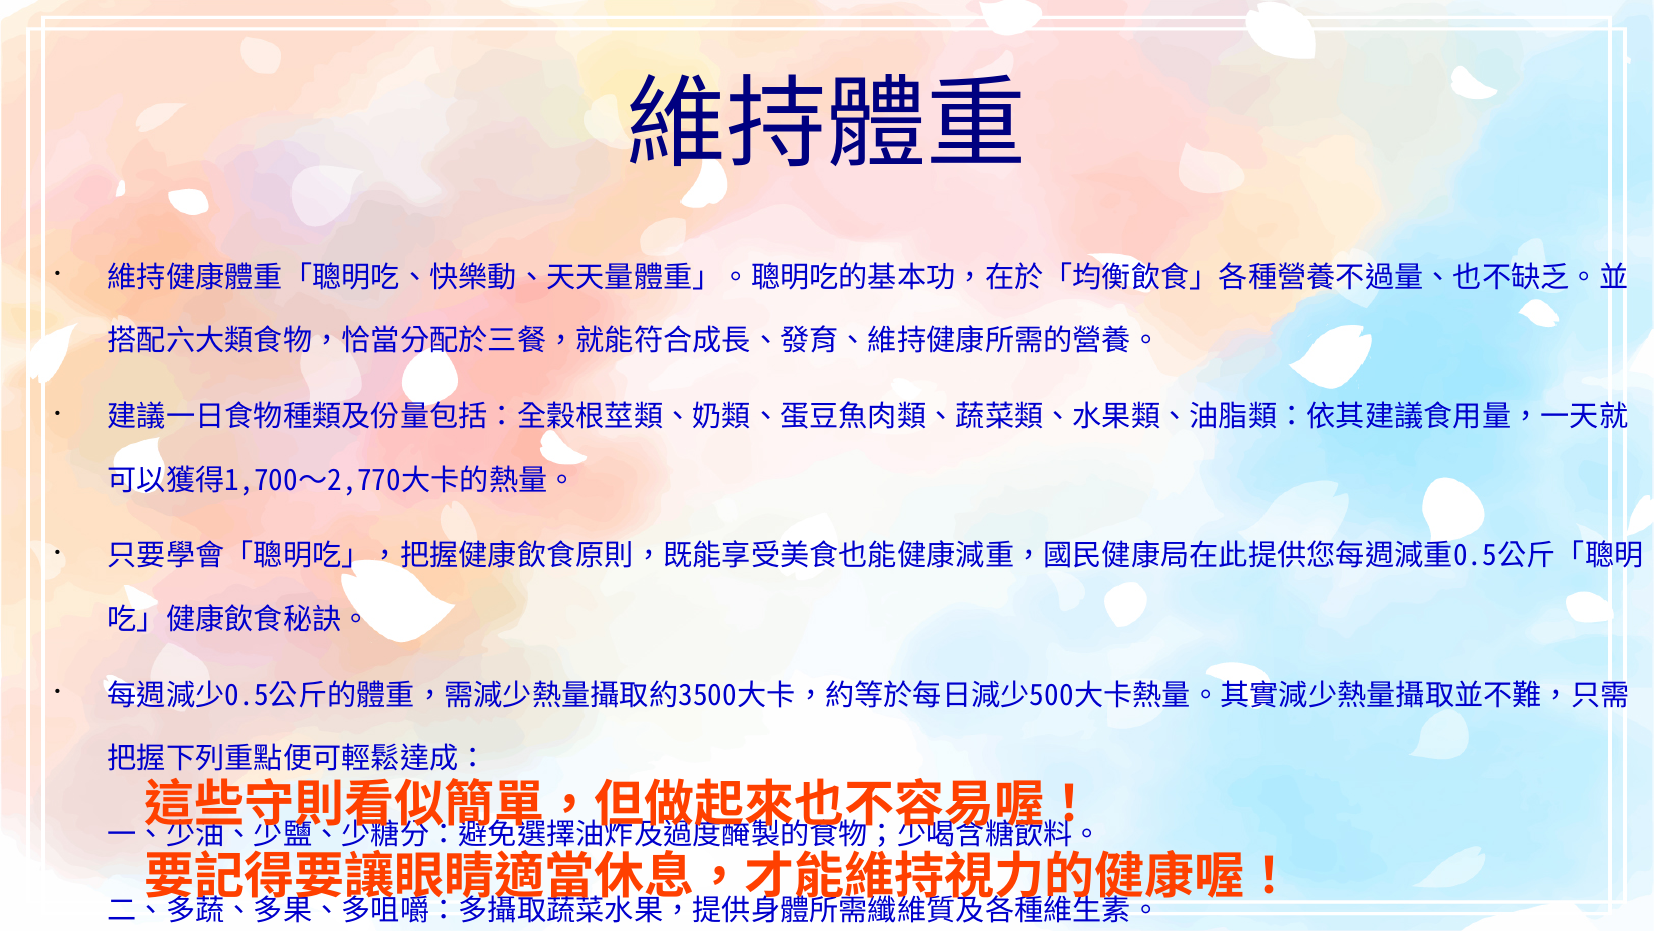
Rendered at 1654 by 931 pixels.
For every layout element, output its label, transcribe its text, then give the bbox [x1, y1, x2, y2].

picture [0, 0, 1654, 931]
picture [121, 759, 129, 767]
text_box 這些守則看似簡單，但做起來也不容易喔！ 要記得要讓眼睛適當休息，才能維持視力的健康喔！ [129, 755, 1619, 931]
title 維持體重 [82, 37, 1571, 193]
text_box 維持健康體重「聰明吃、快樂動、天天量體重」。聰明吃的基本功，在於「均衡飲食」各種營養不過量、也不缺乏。並搭配六大類食物，恰當分配於三餐，就能符合成長、發育、維持健康所需的營養。 建議一日食物種類及份量包括：全穀根莖類、奶類、蛋豆魚肉類、蔬菜類、水果類、油脂類：依其建議食用量，一天就可以獲得1,700～2,770大卡的熱量。 只要學會「聰明吃」，把握健康飲食原則，既能享受美食也能健康減重，國民健康局在此提供您每週減重0.5公斤「聰明吃」健康飲食秘訣。 每週減少0.5公斤的體重，需減少熱量攝取約3500大卡，約等於每日減少500大卡熱量。其實減少熱量攝取並不難，只需把握下列重點便可輕鬆達成： 一、少油、少鹽、少糖分：避免選擇油炸及過度醃製的食物；少喝含糖飲料。 二、多蔬、多果、多咀嚼：多攝取蔬菜水果，提供身體所需纖維質及各種維生素。 [7, 224, 1654, 737]
picture [435, 751, 446, 755]
